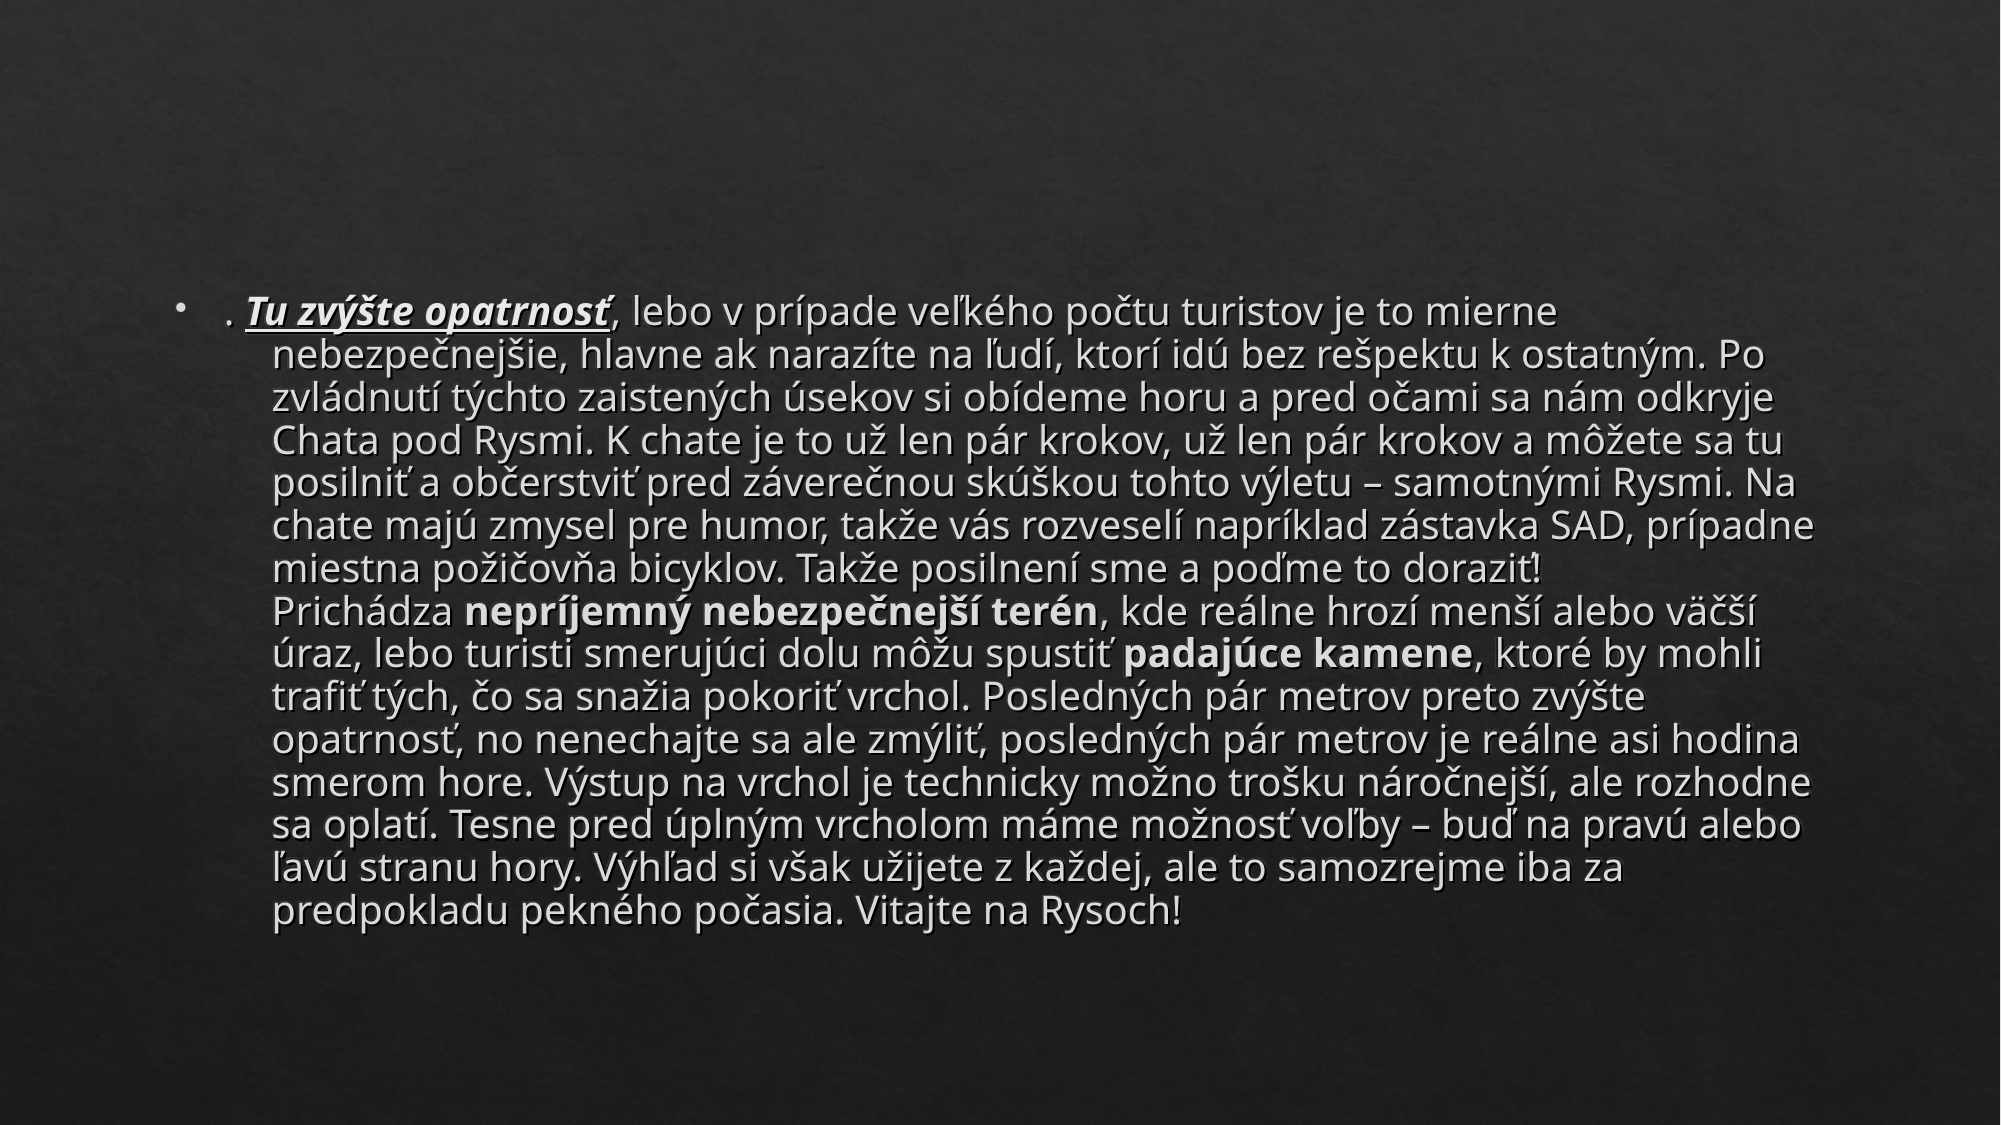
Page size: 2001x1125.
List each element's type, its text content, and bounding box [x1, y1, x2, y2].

list . Tu zvýšte opatrnosť, lebo v prípade veľkého počtu turistov je to mierne nebezpečnejšie, hlavne ak narazíte na ľudí, ktorí idú bez rešpektu k ostatným. Po zvládnutí týchto zaistených úsekov si obídeme horu a pred očami sa nám odkryje Chata pod Rysmi. K chate je to už len pár krokov, už len pár krokov a môžete sa tu posilniť a občerstviť pred záverečnou skúškou tohto výletu – samotnými Rysmi. Na chate majú zmysel pre humor, takže vás rozveselí napríklad zástavka SAD, prípadne miestna požičovňa bicyklov. Takže posilnení sme a poďme to doraziť! Prichádza nepríjemný nebezpečnejší terén, kde reálne hrozí menší alebo väčší úraz, lebo turisti smerujúci dolu môžu spustiť padajúce kamene, ktoré by mohli trafiť tých, čo sa snažia pokoriť vrchol. Posledných pár metrov preto zvýšte opatrnosť, no nenechajte sa ale zmýliť, posledných pár metrov je reálne asi hodina smerom hore. Výstup na vrchol je technicky možno trošku náročnejší, ale rozhodne sa oplatí. Tesne pred úplným vrcholom máme možnosť voľby – buď na pravú alebo ľavú stranu hory. Výhľad si však užijete z každej, ale to samozrejme iba za predpokladu pekného počasia. Vitajte na Rysoch! [149, 284, 1849, 950]
